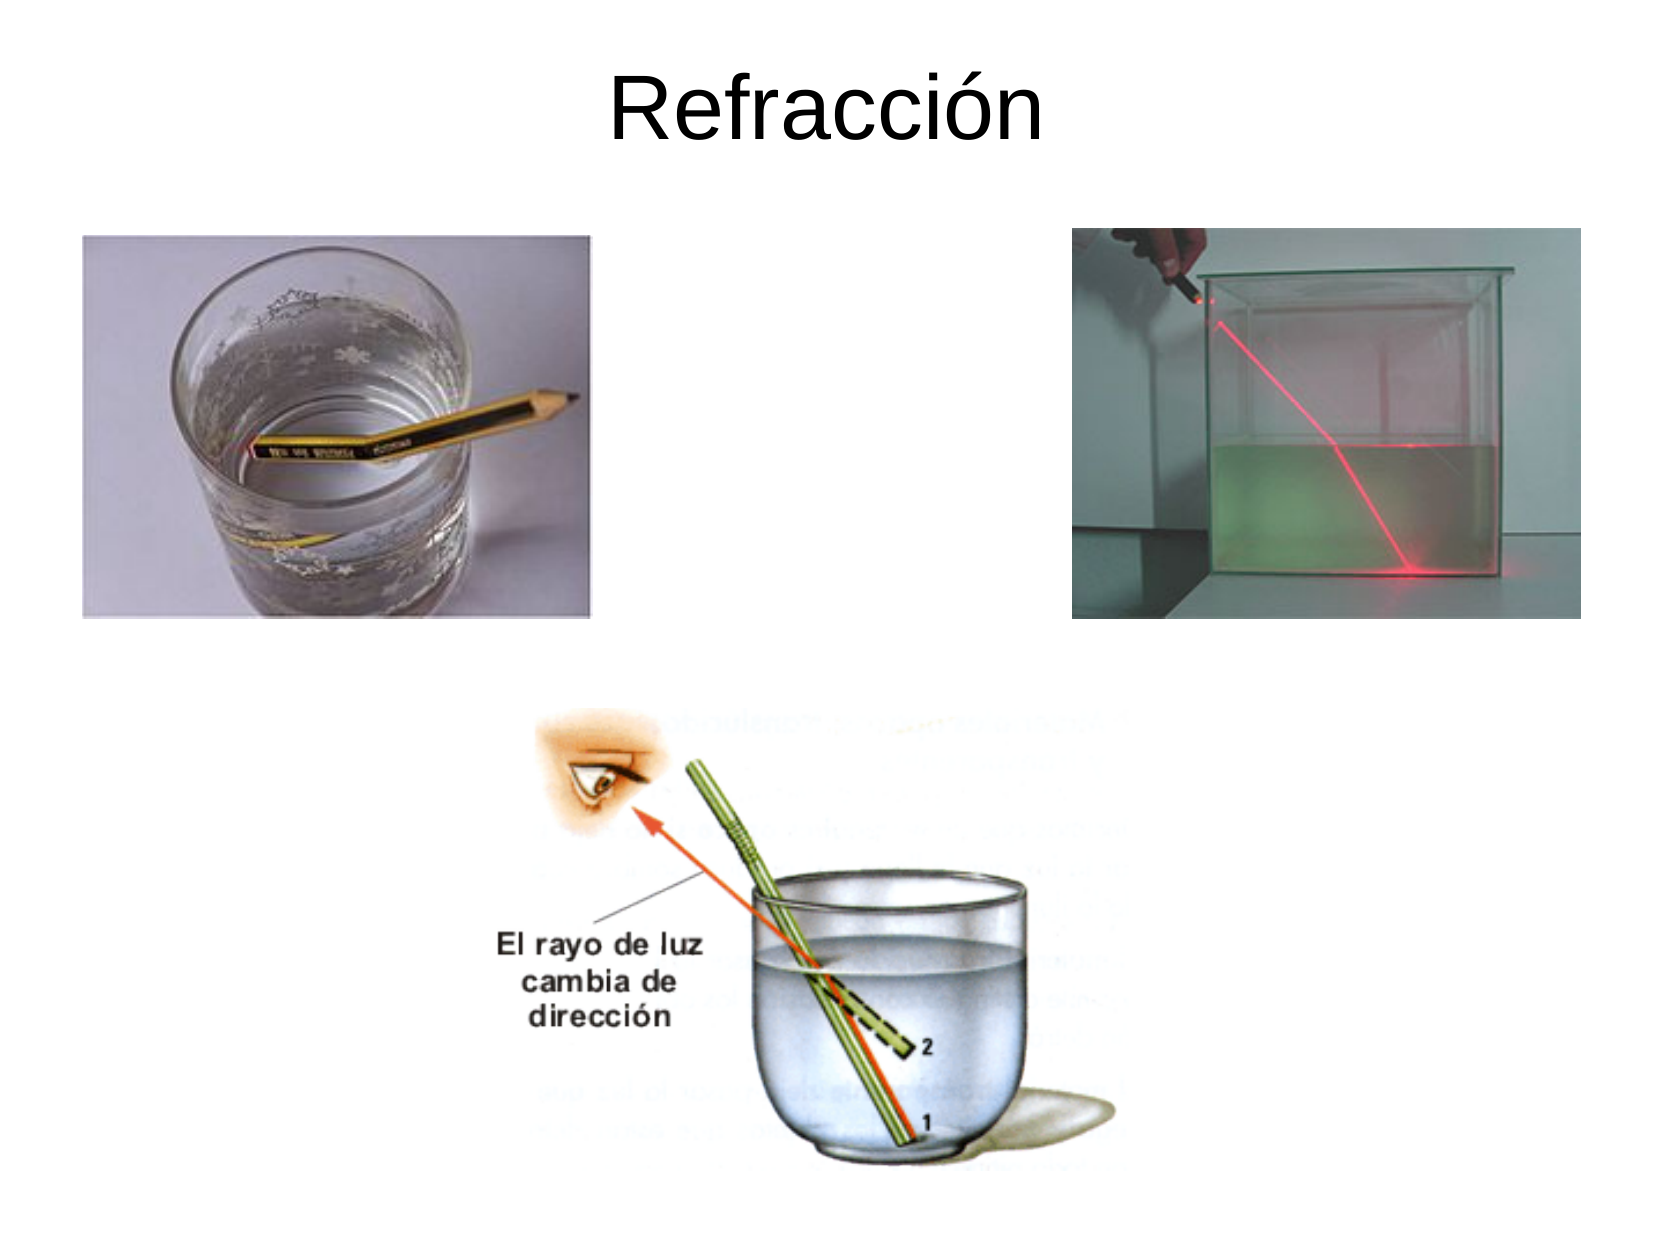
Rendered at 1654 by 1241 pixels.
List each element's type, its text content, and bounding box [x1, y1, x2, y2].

picture [496, 708, 1129, 1171]
picture [82, 235, 593, 619]
title Refracción [82, 49, 1571, 166]
picture [1072, 228, 1581, 619]
